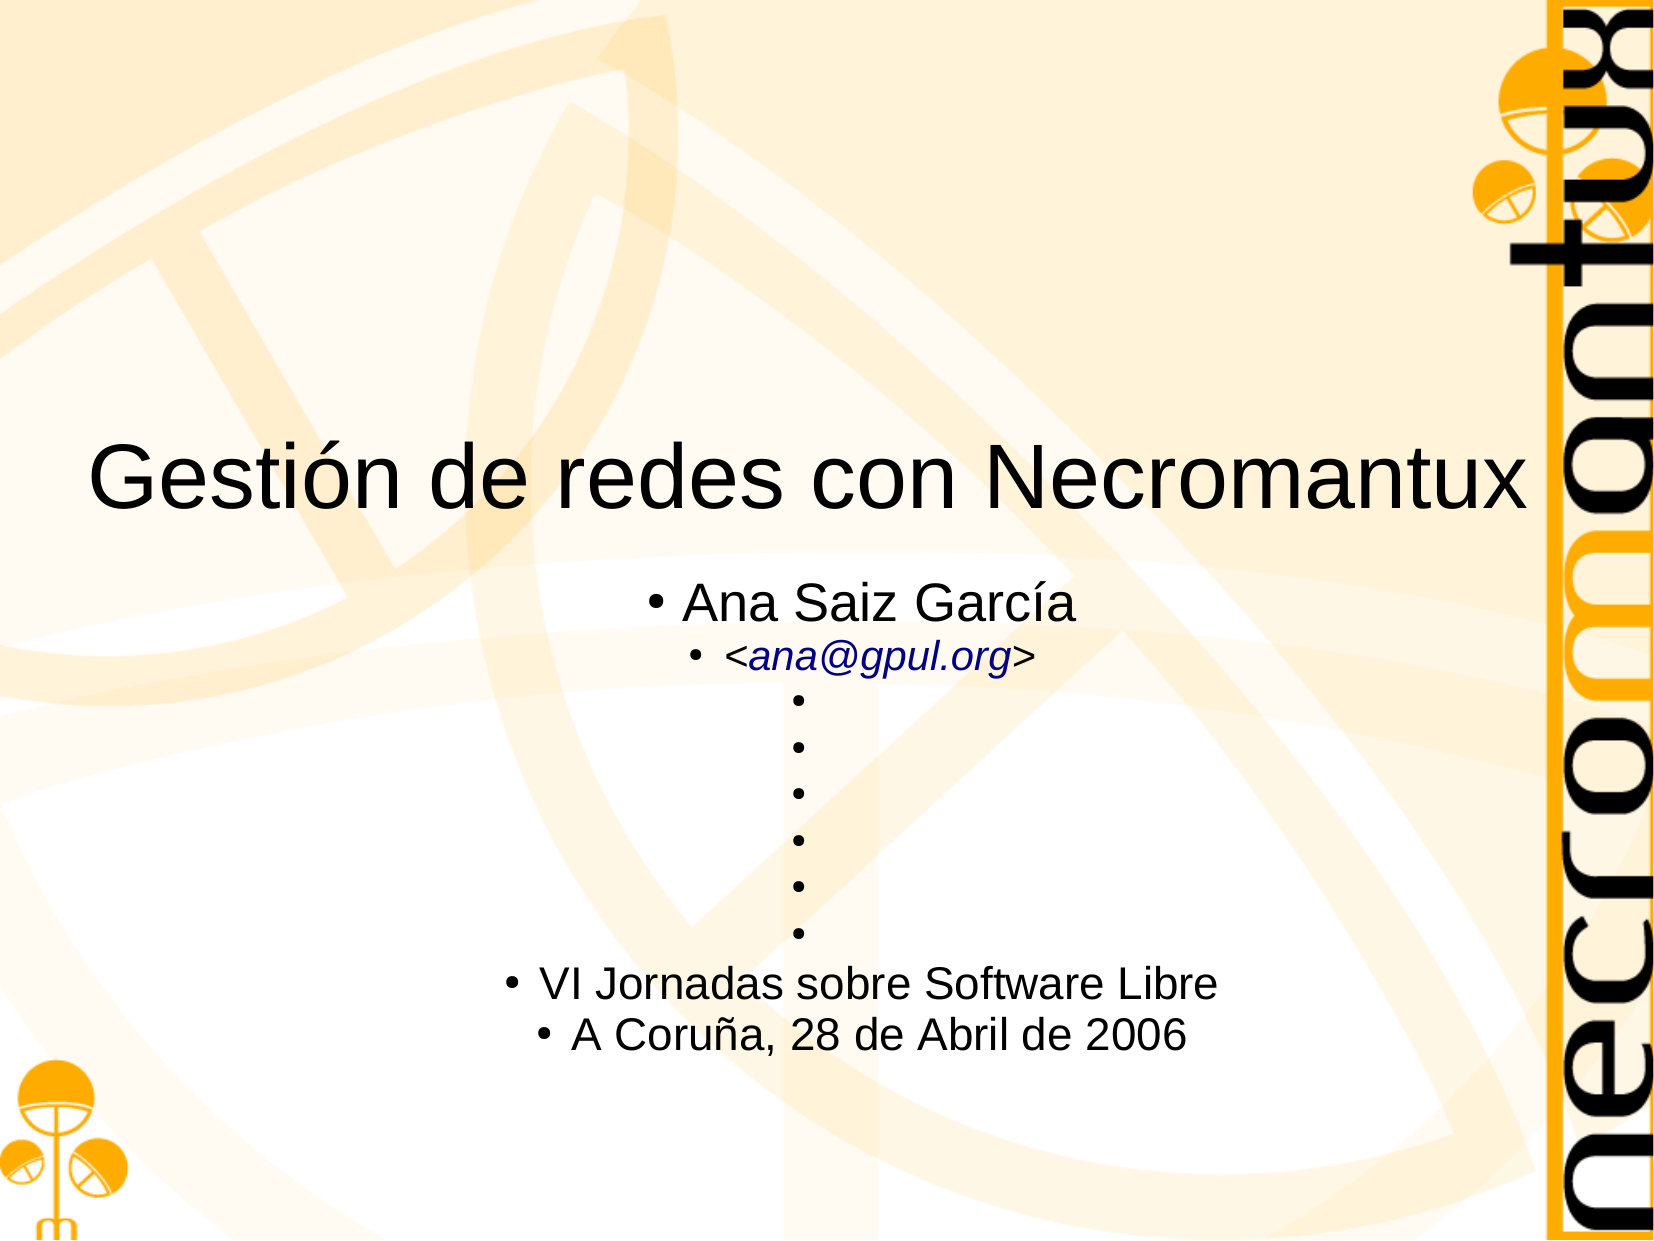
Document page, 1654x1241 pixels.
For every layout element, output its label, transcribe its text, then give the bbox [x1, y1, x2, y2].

subtitle Ana Saiz García <ana@gpul.org> VI Jornadas sobre Software Libre A Coruña, 28 de Abril de 2006 [82, 531, 1571, 1102]
title Gestión de redes con Necromantux [82, 417, 1536, 531]
picture [0, 0, 1654, 1240]
